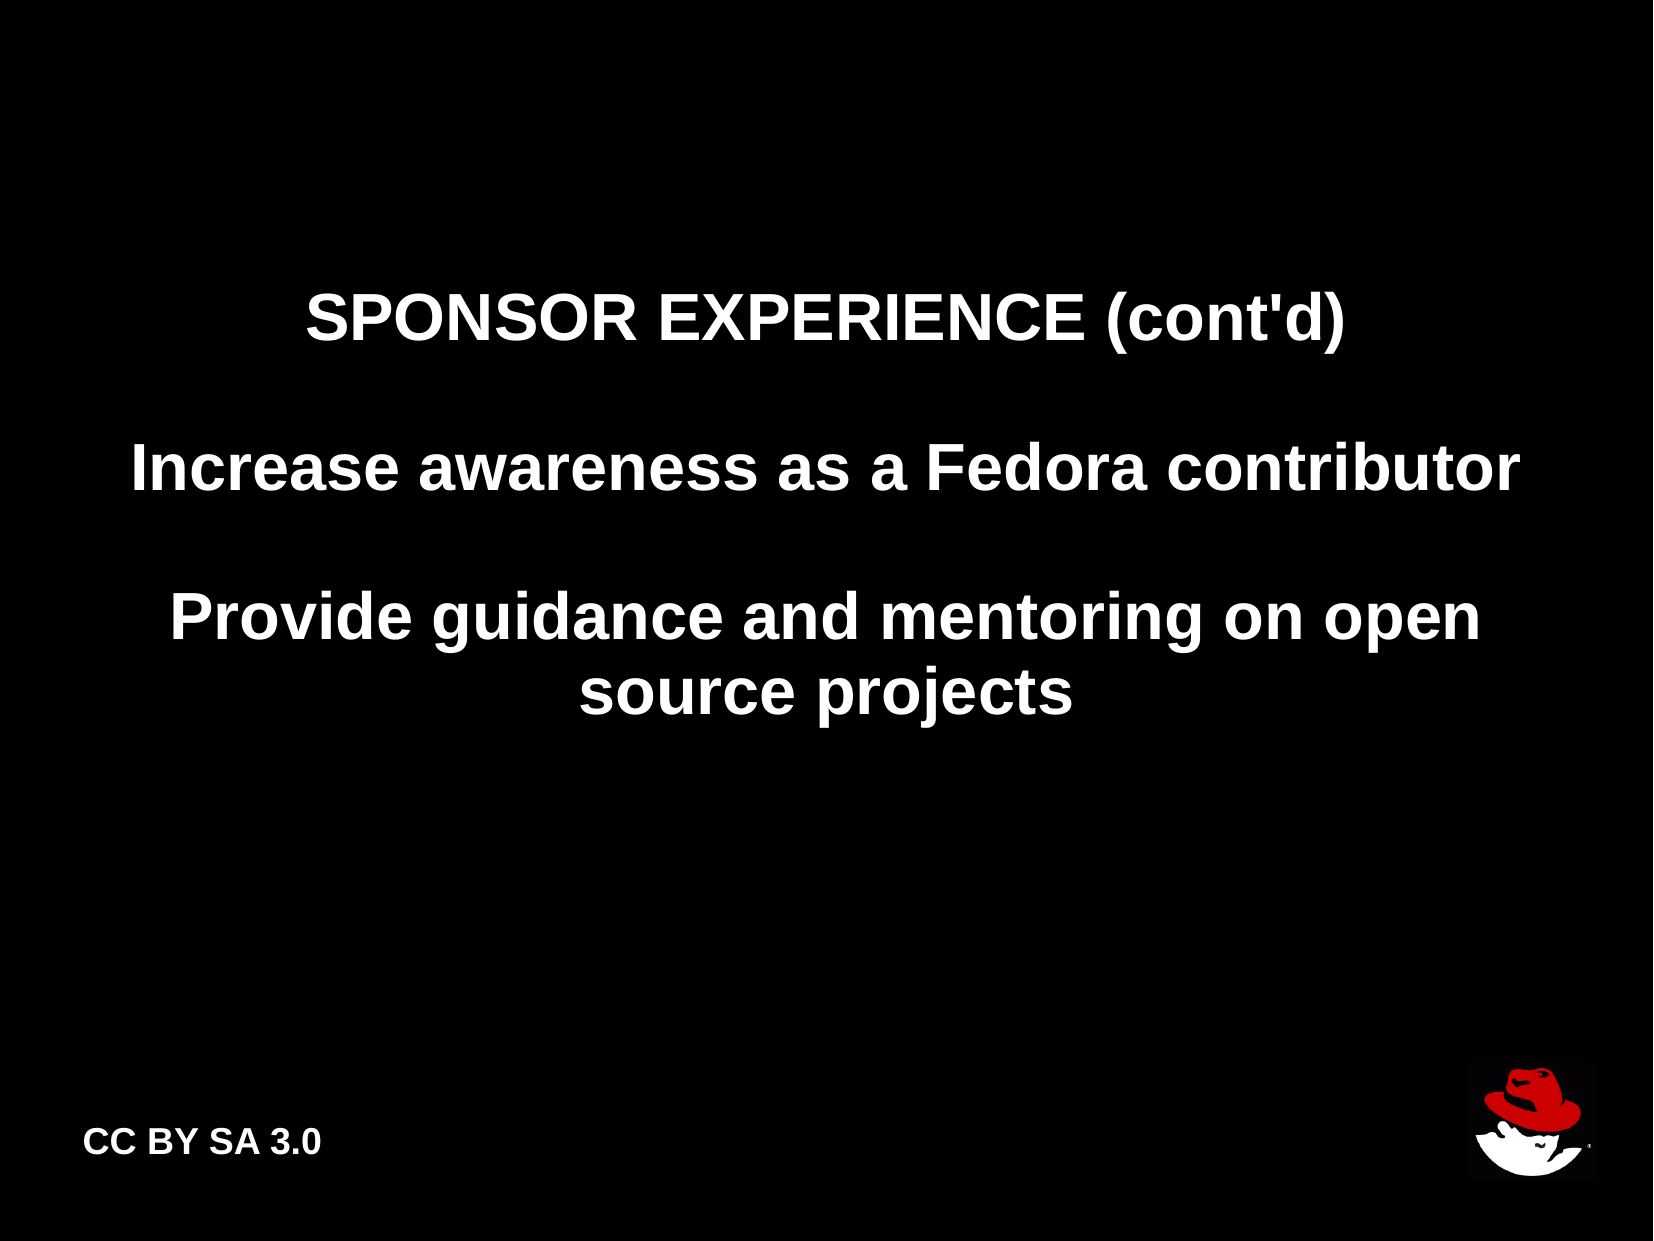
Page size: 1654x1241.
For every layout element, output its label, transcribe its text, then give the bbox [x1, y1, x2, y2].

text_box CC BY SA 3.0 [82, 1109, 1571, 1174]
picture [1470, 1063, 1594, 1182]
subtitle SPONSOR EXPERIENCE (cont'd) Increase awareness as a Fedora contributor Provide guidance and mentoring on open source projects [82, 49, 1571, 1109]
